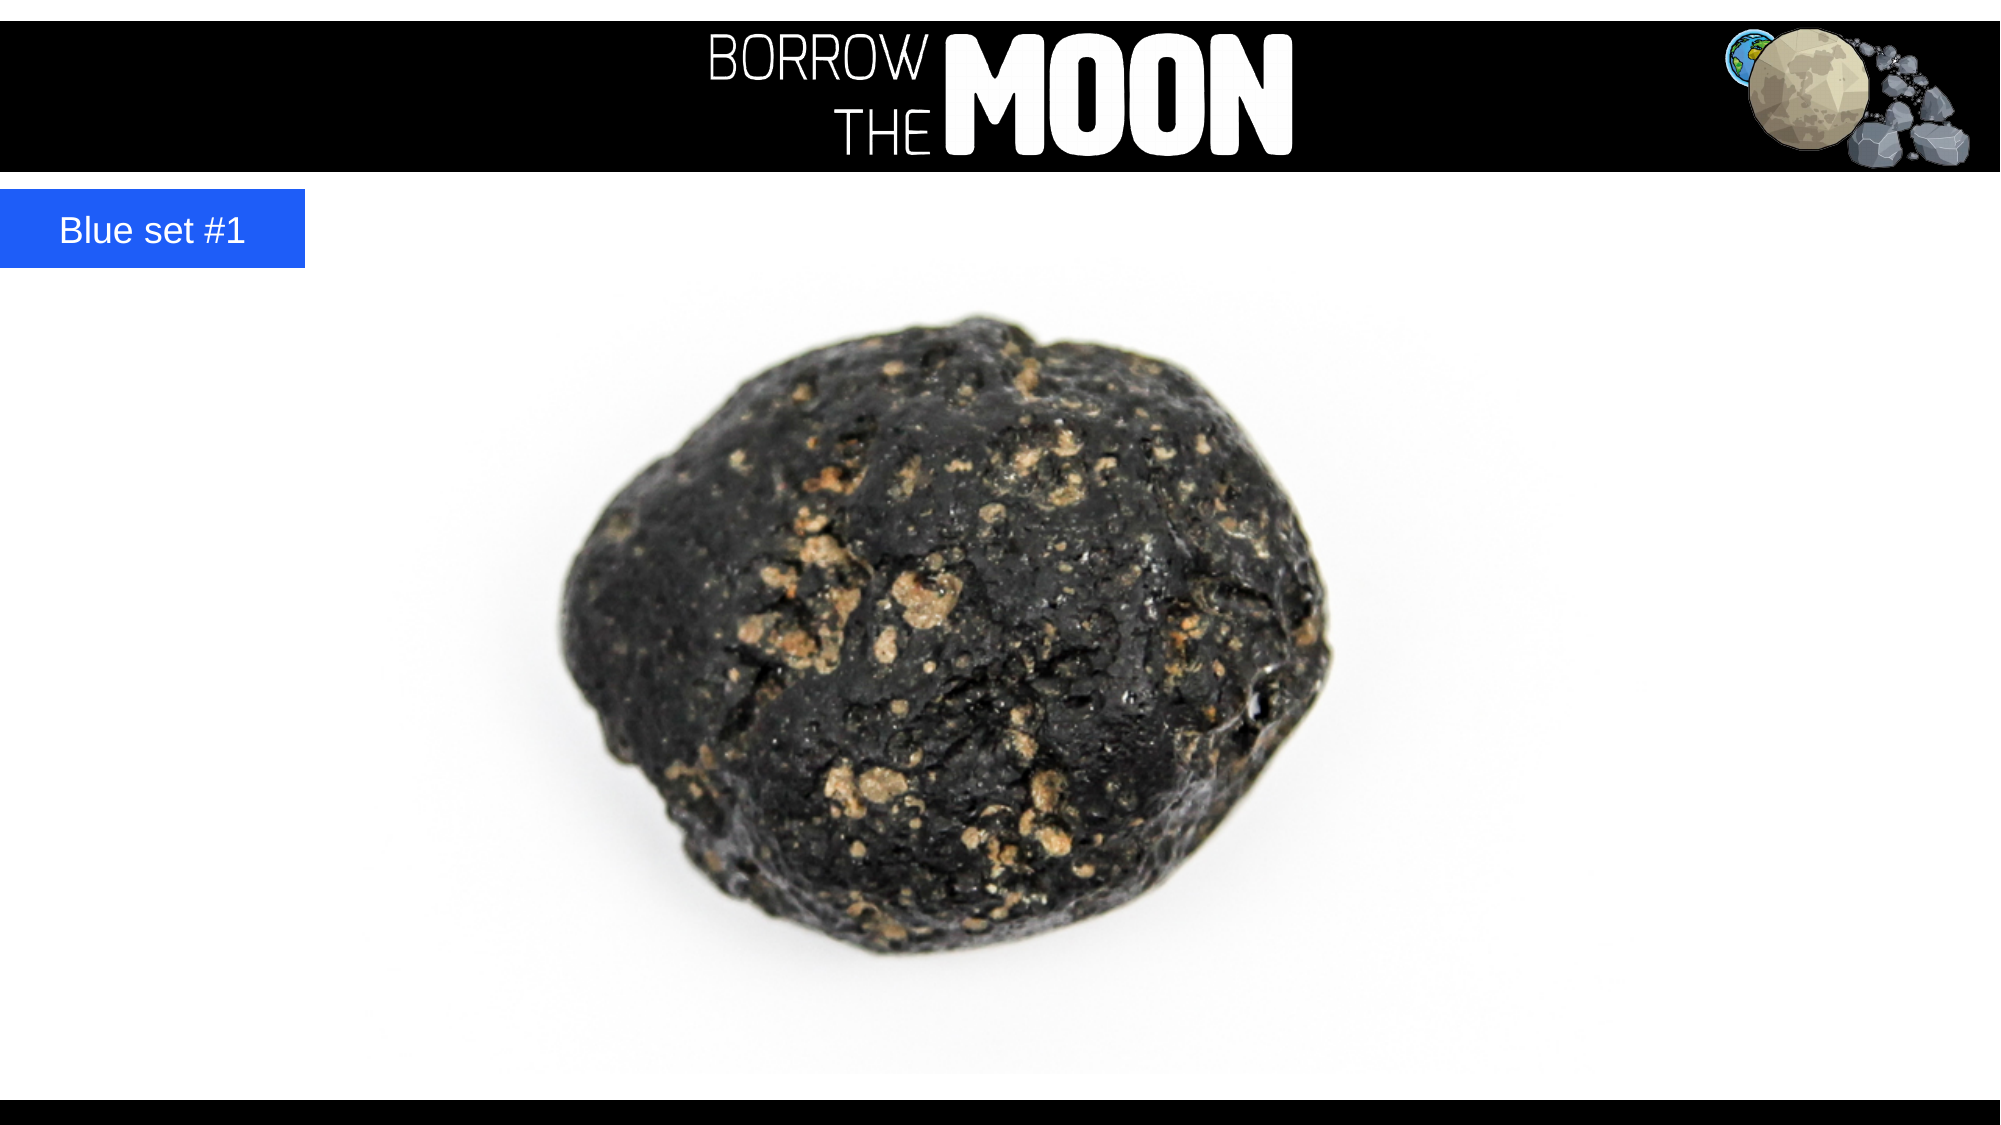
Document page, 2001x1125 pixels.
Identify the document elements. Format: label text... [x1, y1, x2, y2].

text_box Blue set #1 [0, 189, 305, 268]
picture [338, 192, 1662, 1074]
